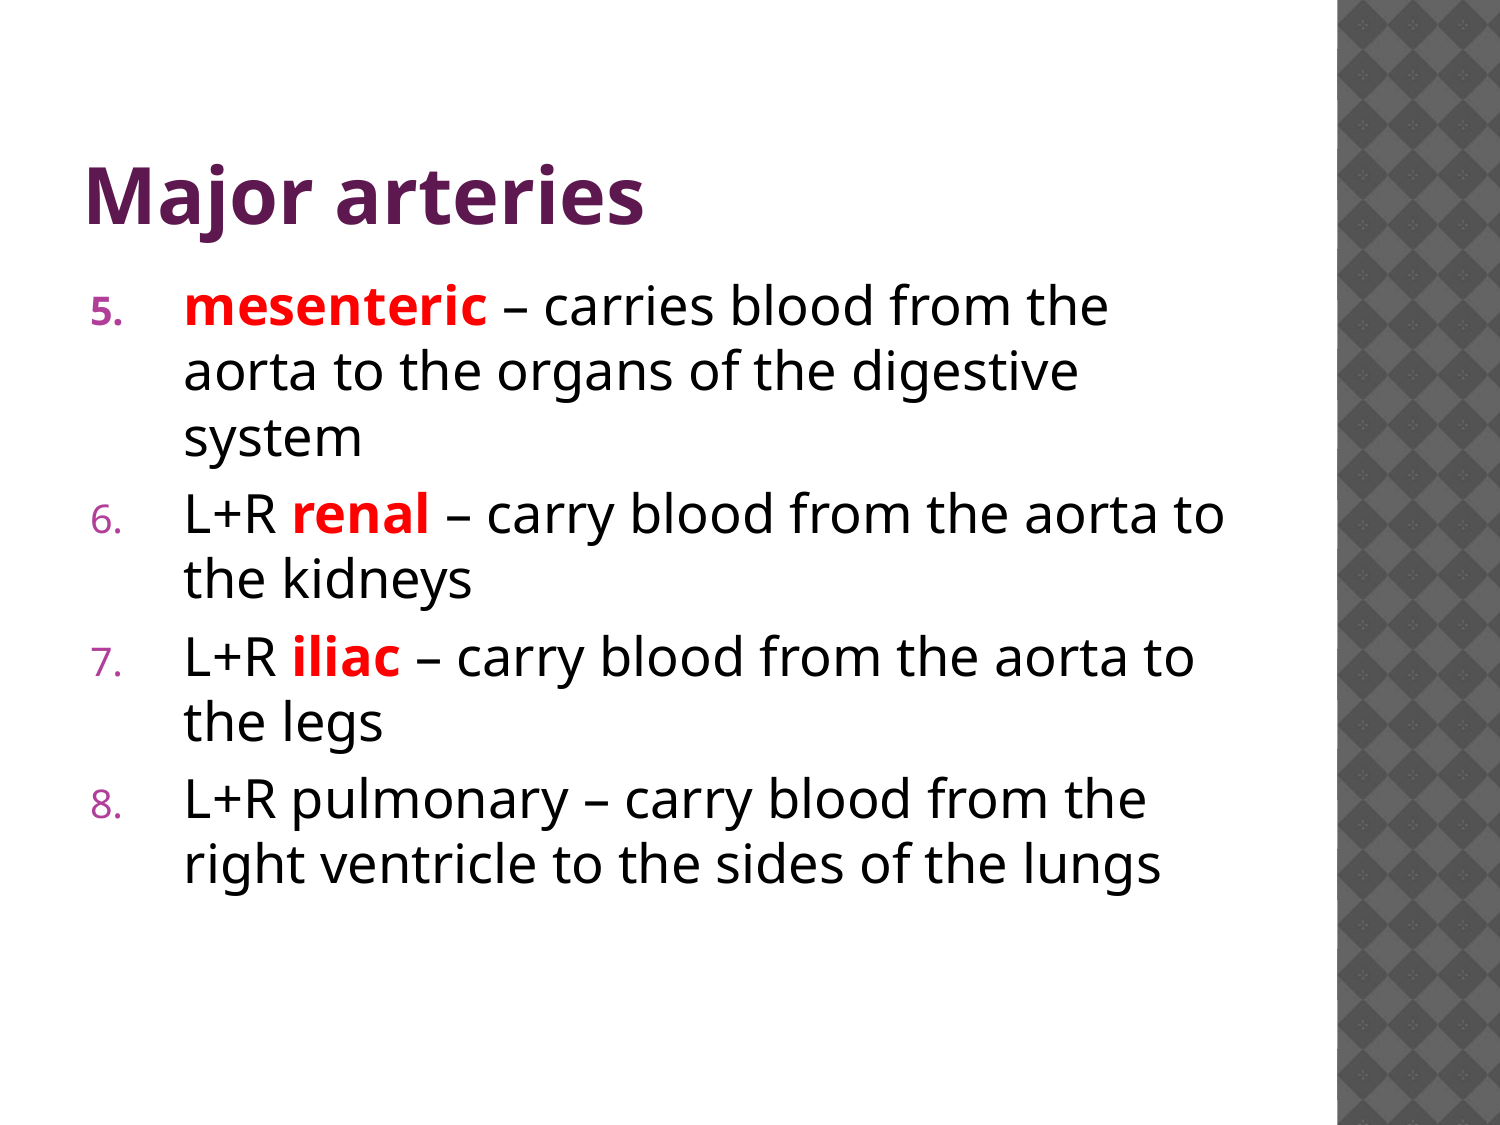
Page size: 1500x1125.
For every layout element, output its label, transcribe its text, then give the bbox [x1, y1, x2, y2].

list mesenteric – carries blood from the aorta to the organs of the digestive system L+R renal – carry blood from the aorta to the kidneys L+R iliac – carry blood from the aorta to the legs L+R pulmonary – carry blood from the right ventricle to the sides of the lungs [75, 264, 1263, 1060]
picture [1337, 0, 1500, 1125]
title Major arteries [75, 52, 1263, 240]
